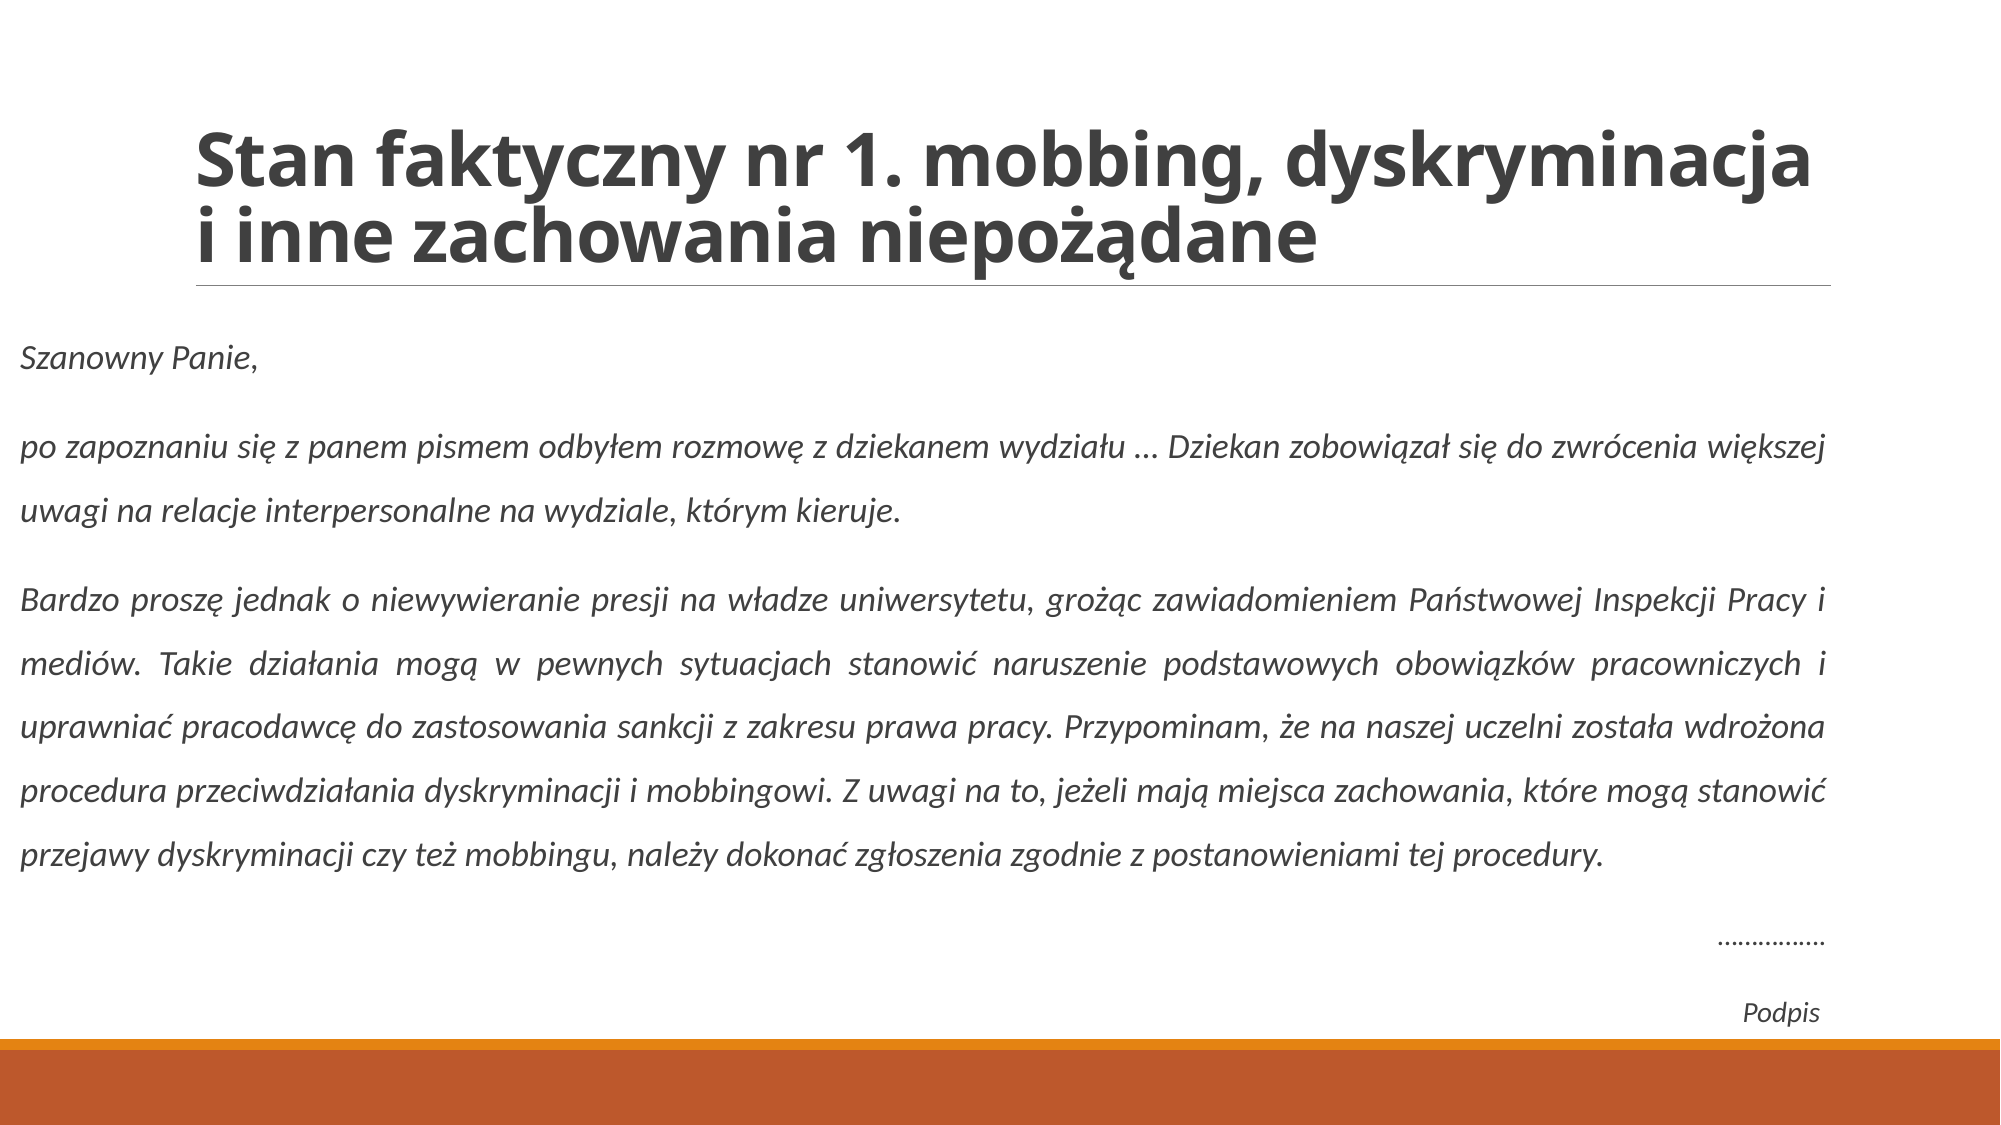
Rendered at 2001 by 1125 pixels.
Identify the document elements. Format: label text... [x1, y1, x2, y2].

title Stan faktyczny nr 1. mobbing, dyskryminacja i inne zachowania niepożądane [180, 47, 1831, 286]
list Szanowny Panie, po zapoznaniu się z panem pismem odbyłem rozmowę z dziekanem wydziału … Dziekan zobowiązał się do zwrócenia większej uwagi na relacje interpersonalne na wydziale, którym kieruje. Bardzo proszę jednak o niewywieranie presji na władze uniwersytetu, grożąc zawiadomieniem Państwowej Inspekcji Pracy i mediów. Takie działania mogą w pewnych sytuacjach stanowić naruszenie podstawowych obowiązków pracowniczych i uprawniać pracodawcę do zastosowania sankcji z zakresu prawa pracy. Przypominam, że na naszej uczelni została wdrożona procedura przeciwdziałania dyskryminacji i mobbingowi. Z uwagi na to, jeżeli mają miejsca zachowania, które mogą stanowić przejawy dyskryminacji czy też mobbingu, należy dokonać zgłoszenia zgodnie z postanowieniami tej procedury. ……………. Podpis [20, 305, 1851, 1109]
